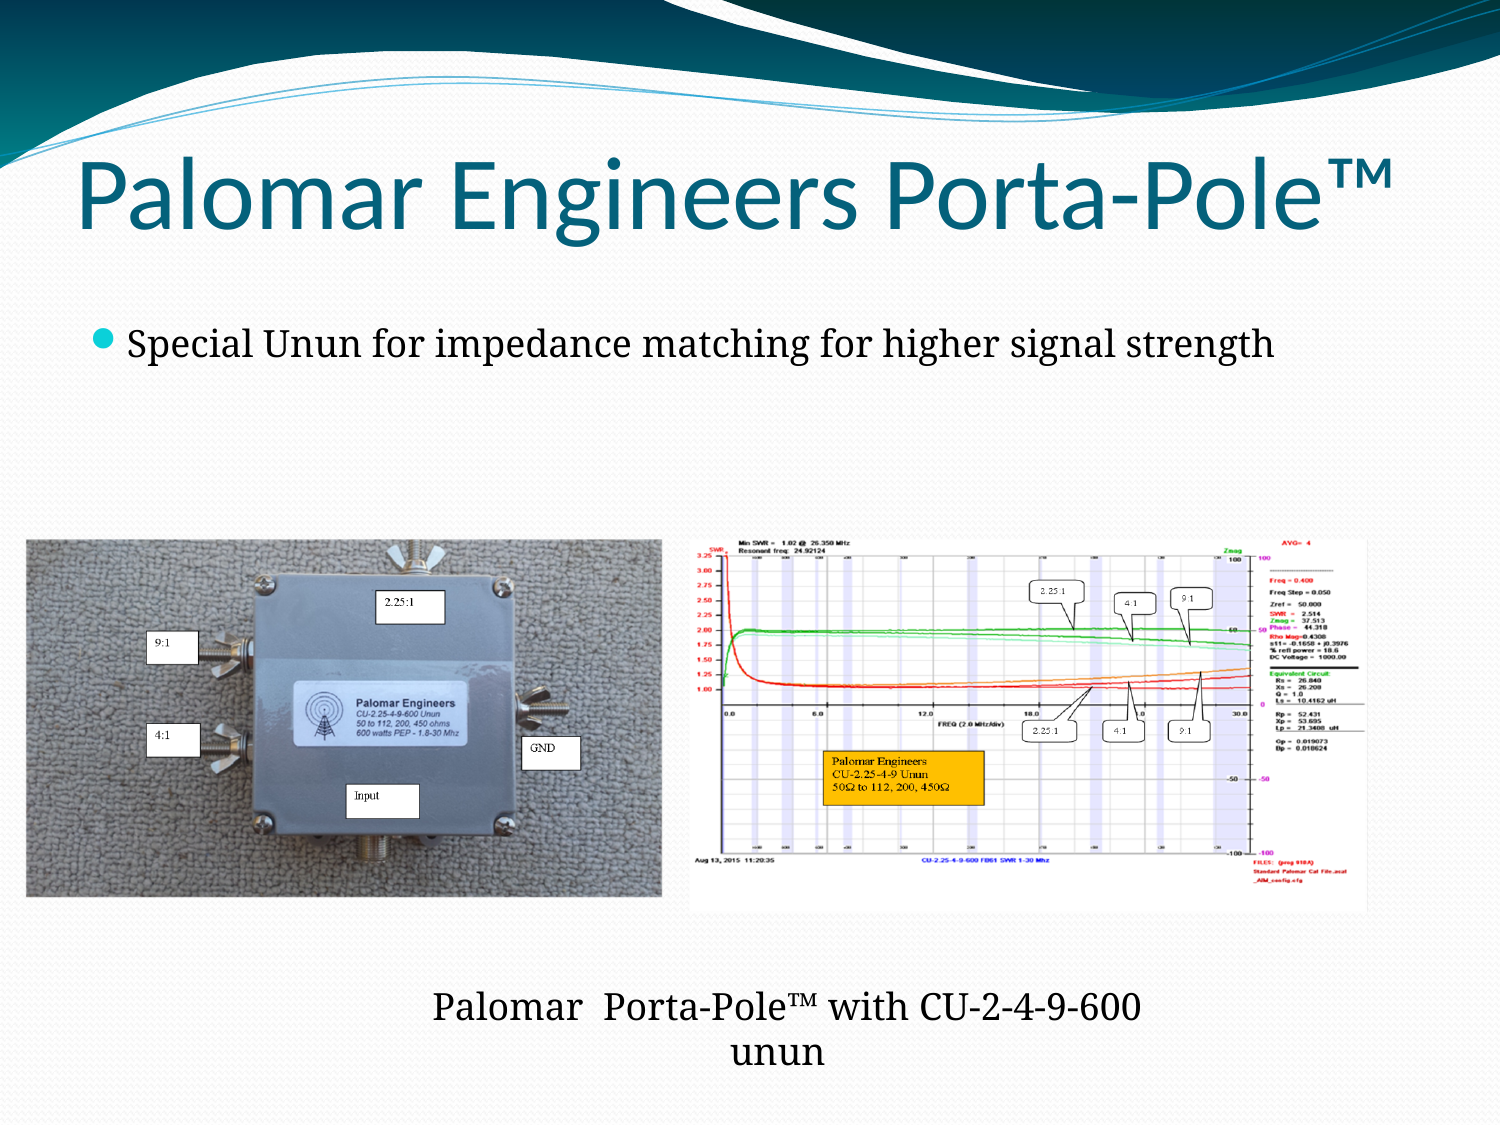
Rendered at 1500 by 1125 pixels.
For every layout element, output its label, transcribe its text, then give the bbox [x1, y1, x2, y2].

text_box Palomar Porta-Pole™ with CU-2-4-9-600 unun [375, 975, 1201, 1036]
picture [24, 537, 663, 898]
title Palomar Engineers Porta-Pole™ [75, 115, 1426, 251]
list Special Unun for impedance matching for higher signal strength [75, 317, 1426, 400]
picture [687, 537, 1368, 913]
